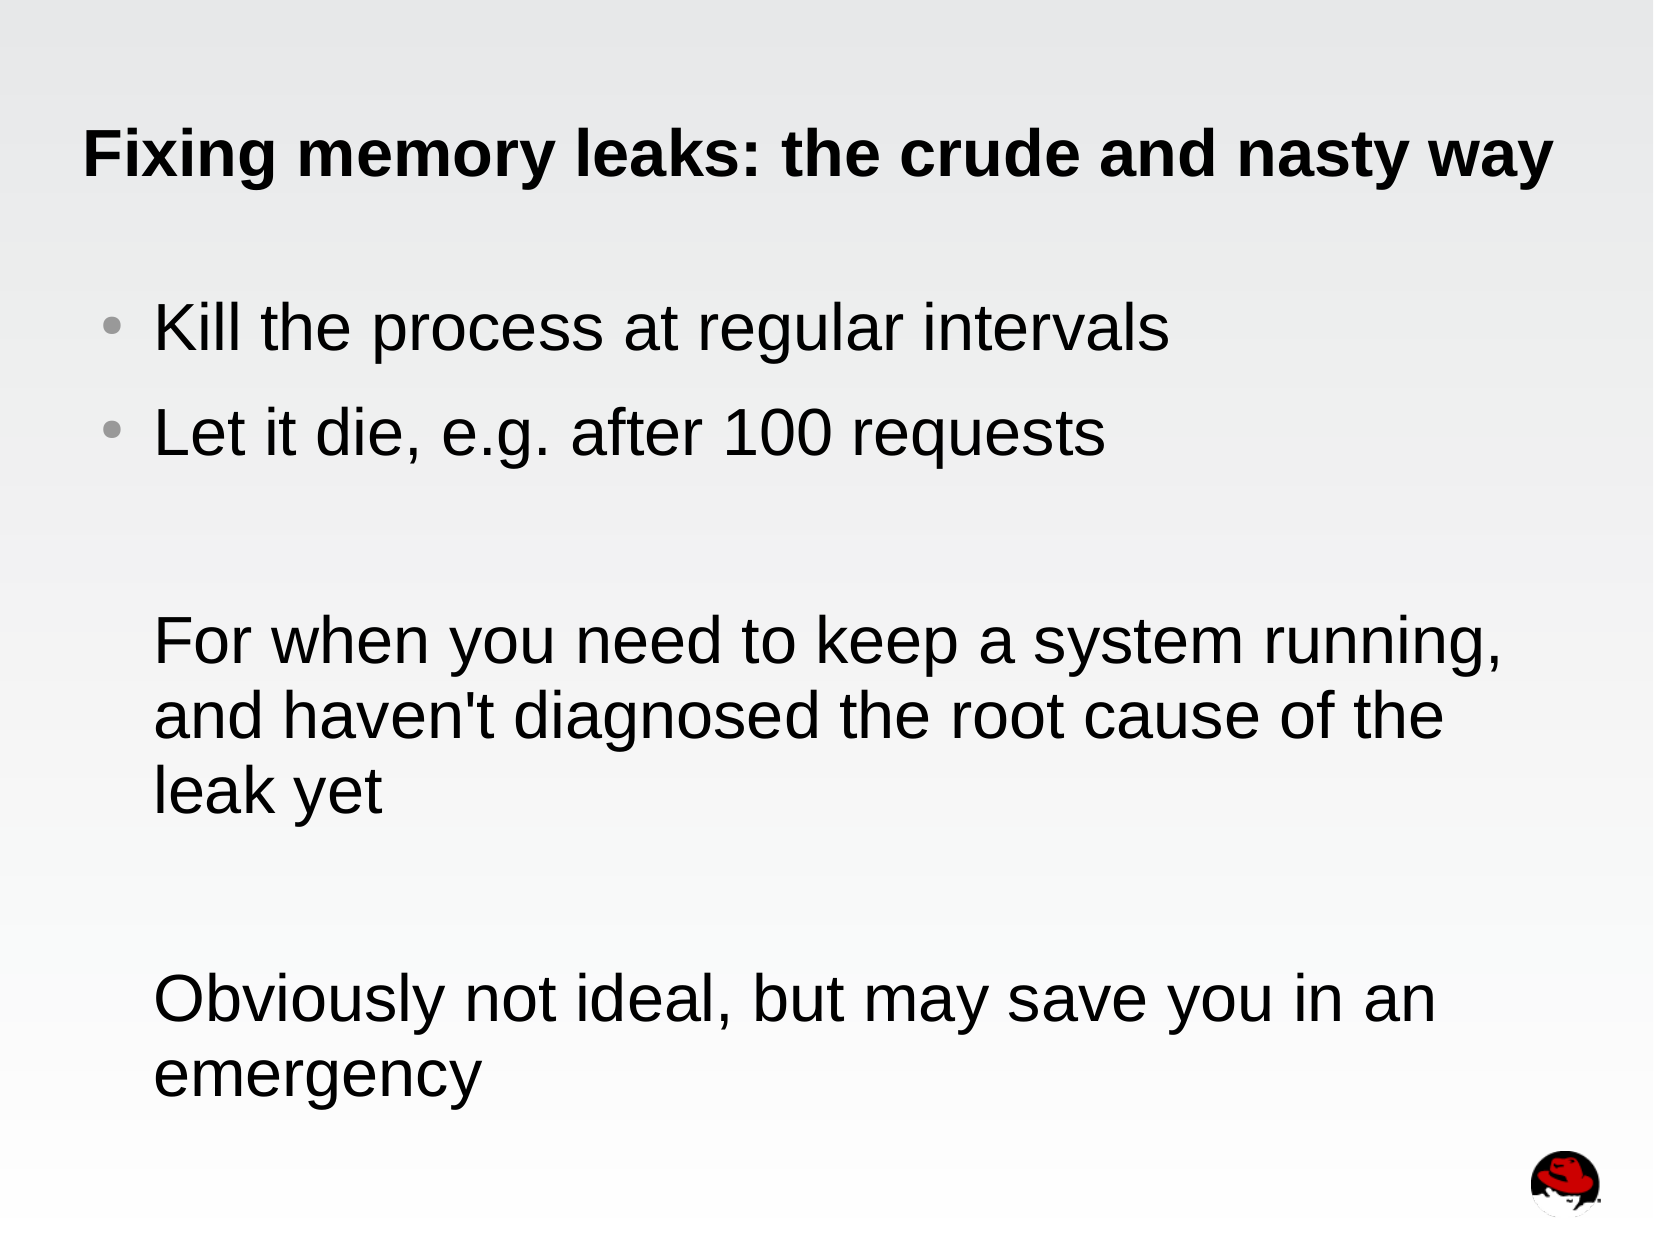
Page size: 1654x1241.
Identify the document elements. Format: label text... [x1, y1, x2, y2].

list Kill the process at regular intervals Let it die, e.g. after 100 requests For when you need to keep a system running, and haven't diagnosed the root cause of the leak yet Obviously not ideal, but may save you in an emergency [82, 290, 1571, 1112]
title Fixing memory leaks: the crude and nasty way [82, 49, 1571, 257]
picture [0, 0, 1654, 1241]
